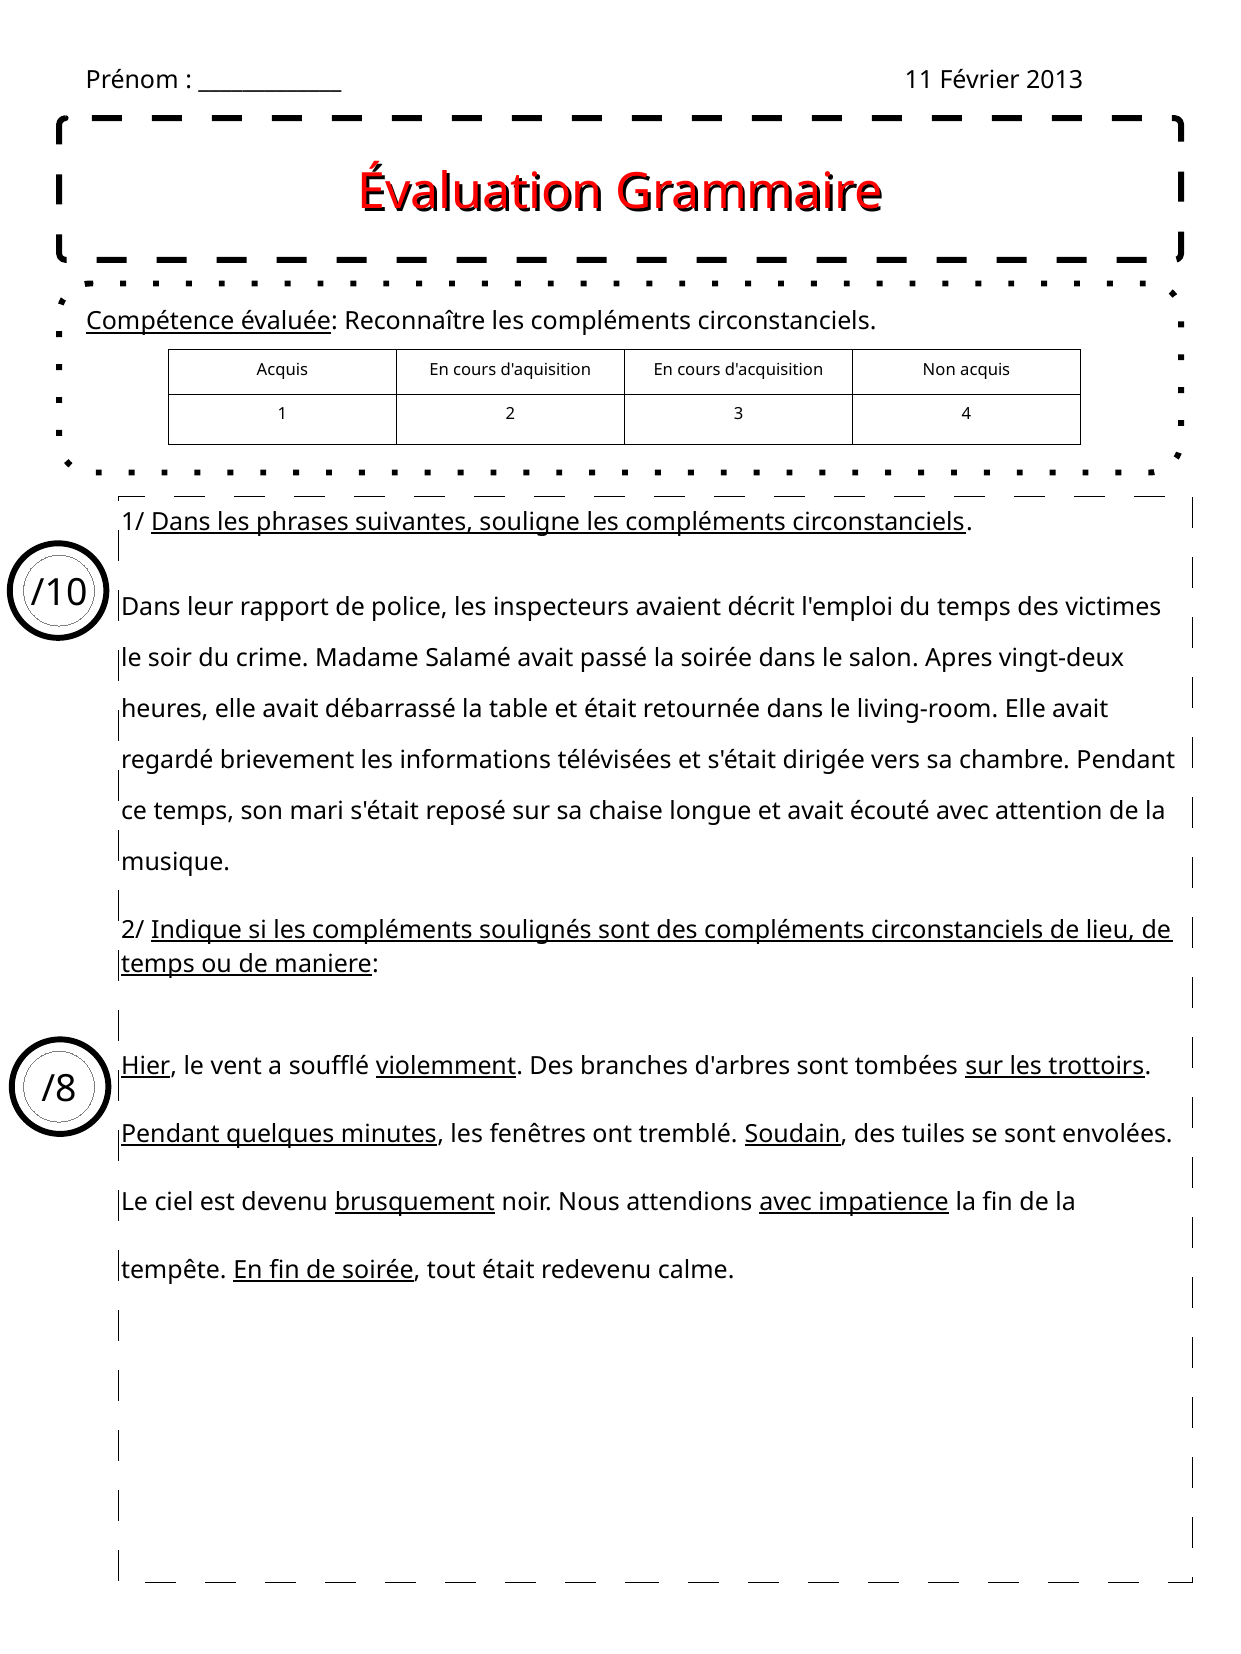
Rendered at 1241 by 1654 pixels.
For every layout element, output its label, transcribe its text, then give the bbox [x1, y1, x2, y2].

text_box Évaluation Grammaire [59, 118, 1182, 260]
text_box Prénom : _____________ 11 Février 2013 [70, 47, 1170, 105]
text_box /8 [23, 1051, 95, 1123]
table_header Acquis [169, 350, 396, 394]
table_cell 2 [397, 395, 624, 444]
text_box 1/ Dans les phrases suivantes, souligne les compléments circonstanciels. Dans leur rapport de police, les inspecteurs avaient décrit l'emploi du temps des victimes le soir du crime. Madame Salamé avait passé la soirée dans le salon. Apres vingt-deux heures, elle avait débarrassé la table et était retournée dans le living-room. Elle avait regardé brievement les informations télévisées et s'était dirigée vers sa chambre. Pendant ce temps, son mari s'était reposé sur sa chaise longue et avait écouté avec attention de la musique. 2/ Indique si les compléments soulignés sont des compléments circonstanciels de lieu, de temps ou de maniere: Hier, le vent a soufflé violemment. Des branches d'arbres sont tombées sur les trottoirs. Pendant quelques minutes, les fenêtres ont tremblé. Soudain, des tuiles se sont envolées. Le ciel est devenu brusquement noir. Nous attendions avec impatience la fin de la tempête. En fin de soirée, tout était redevenu calme. [106, 496, 1193, 1184]
table_header En cours d'aquisition [397, 350, 624, 394]
text_box /10 [23, 555, 95, 627]
table_cell 1 [169, 395, 396, 444]
table_header Non acquis [853, 350, 1080, 394]
text_box Compétence évaluée: Reconnaître les compléments circonstanciels. [59, 283, 1182, 473]
table_cell 3 [625, 395, 852, 444]
table_cell 4 [853, 395, 1080, 444]
table_header En cours d'acquisition [625, 350, 852, 394]
